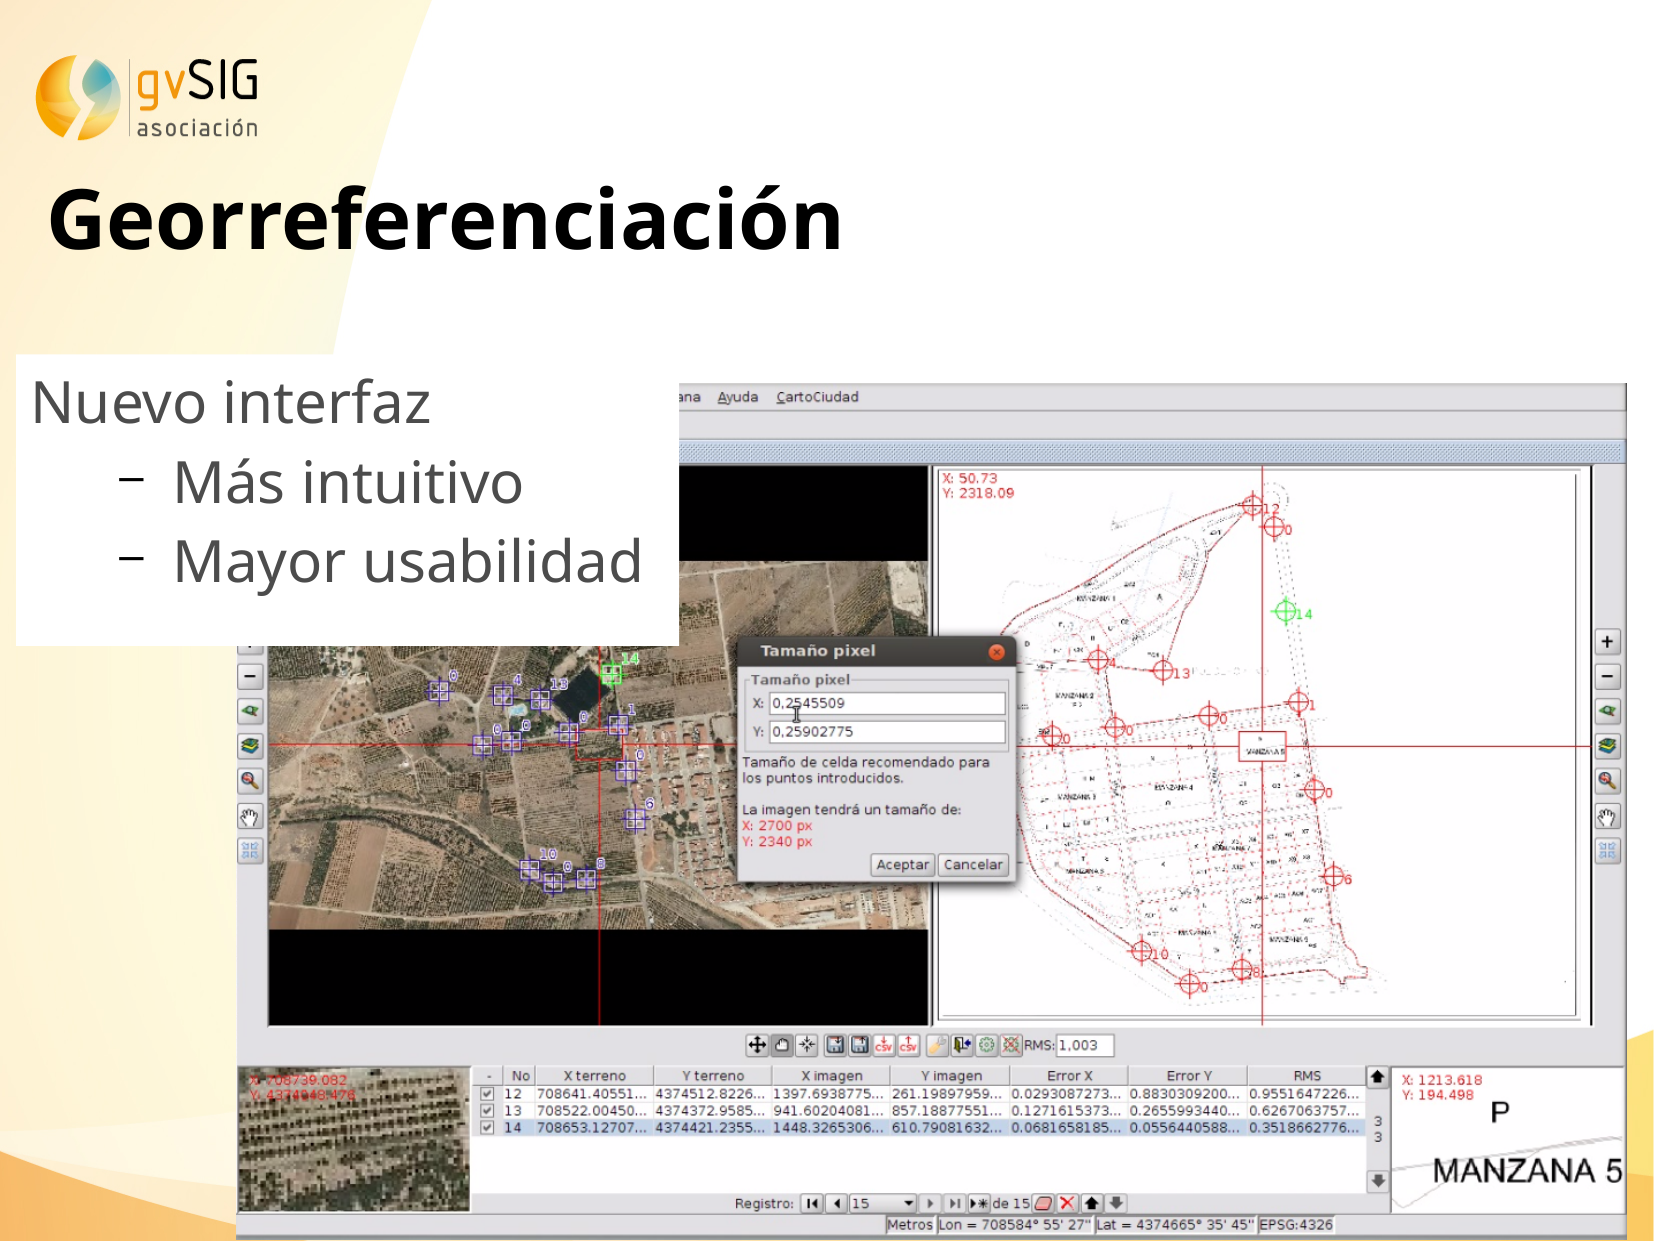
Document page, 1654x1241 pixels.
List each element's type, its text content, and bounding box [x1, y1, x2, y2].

text_box Nuevo interfaz Más intuitivo Mayor usabilidad [16, 354, 680, 646]
picture [0, 0, 1654, 1241]
title Georreferenciación [46, 170, 1534, 265]
